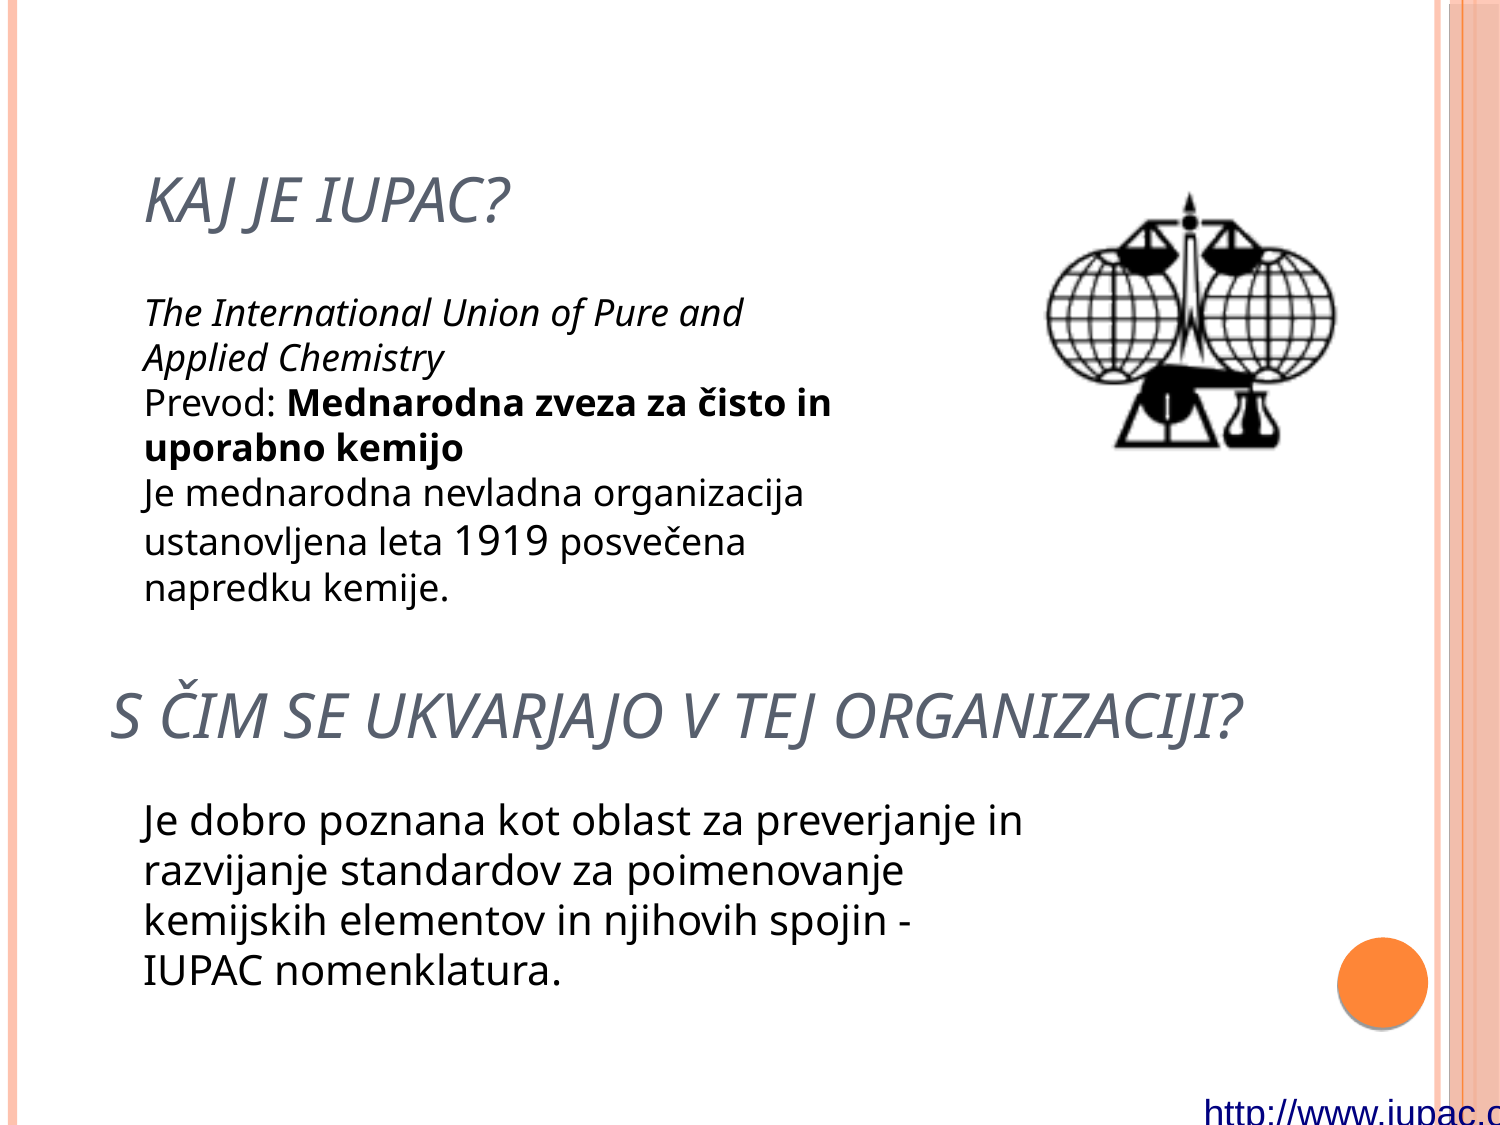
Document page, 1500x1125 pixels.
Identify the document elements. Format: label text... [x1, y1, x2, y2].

text_box Je dobro poznana kot oblast za preverjanje in razvijanje standardov za poimenovanje kemijskih elementov in njihovih spojin - IUPAC nomenklatura. [128, 786, 1055, 1052]
picture [1042, 187, 1341, 454]
text_box The International Union of Pure and Applied Chemistry Prevod: Mednarodna zveza za čisto in uporabno kemijo Je mednarodna nevladna organizacija ustanovljena leta 1919 posvečena napredku kemije. [128, 281, 879, 617]
text_box S čim se ukvarjajo v tej organizaciji? [95, 668, 1260, 759]
text_box Kaj je IUPAC? [128, 152, 1067, 243]
text_box http://www.iupac.org/ [1188, 1081, 1500, 1125]
